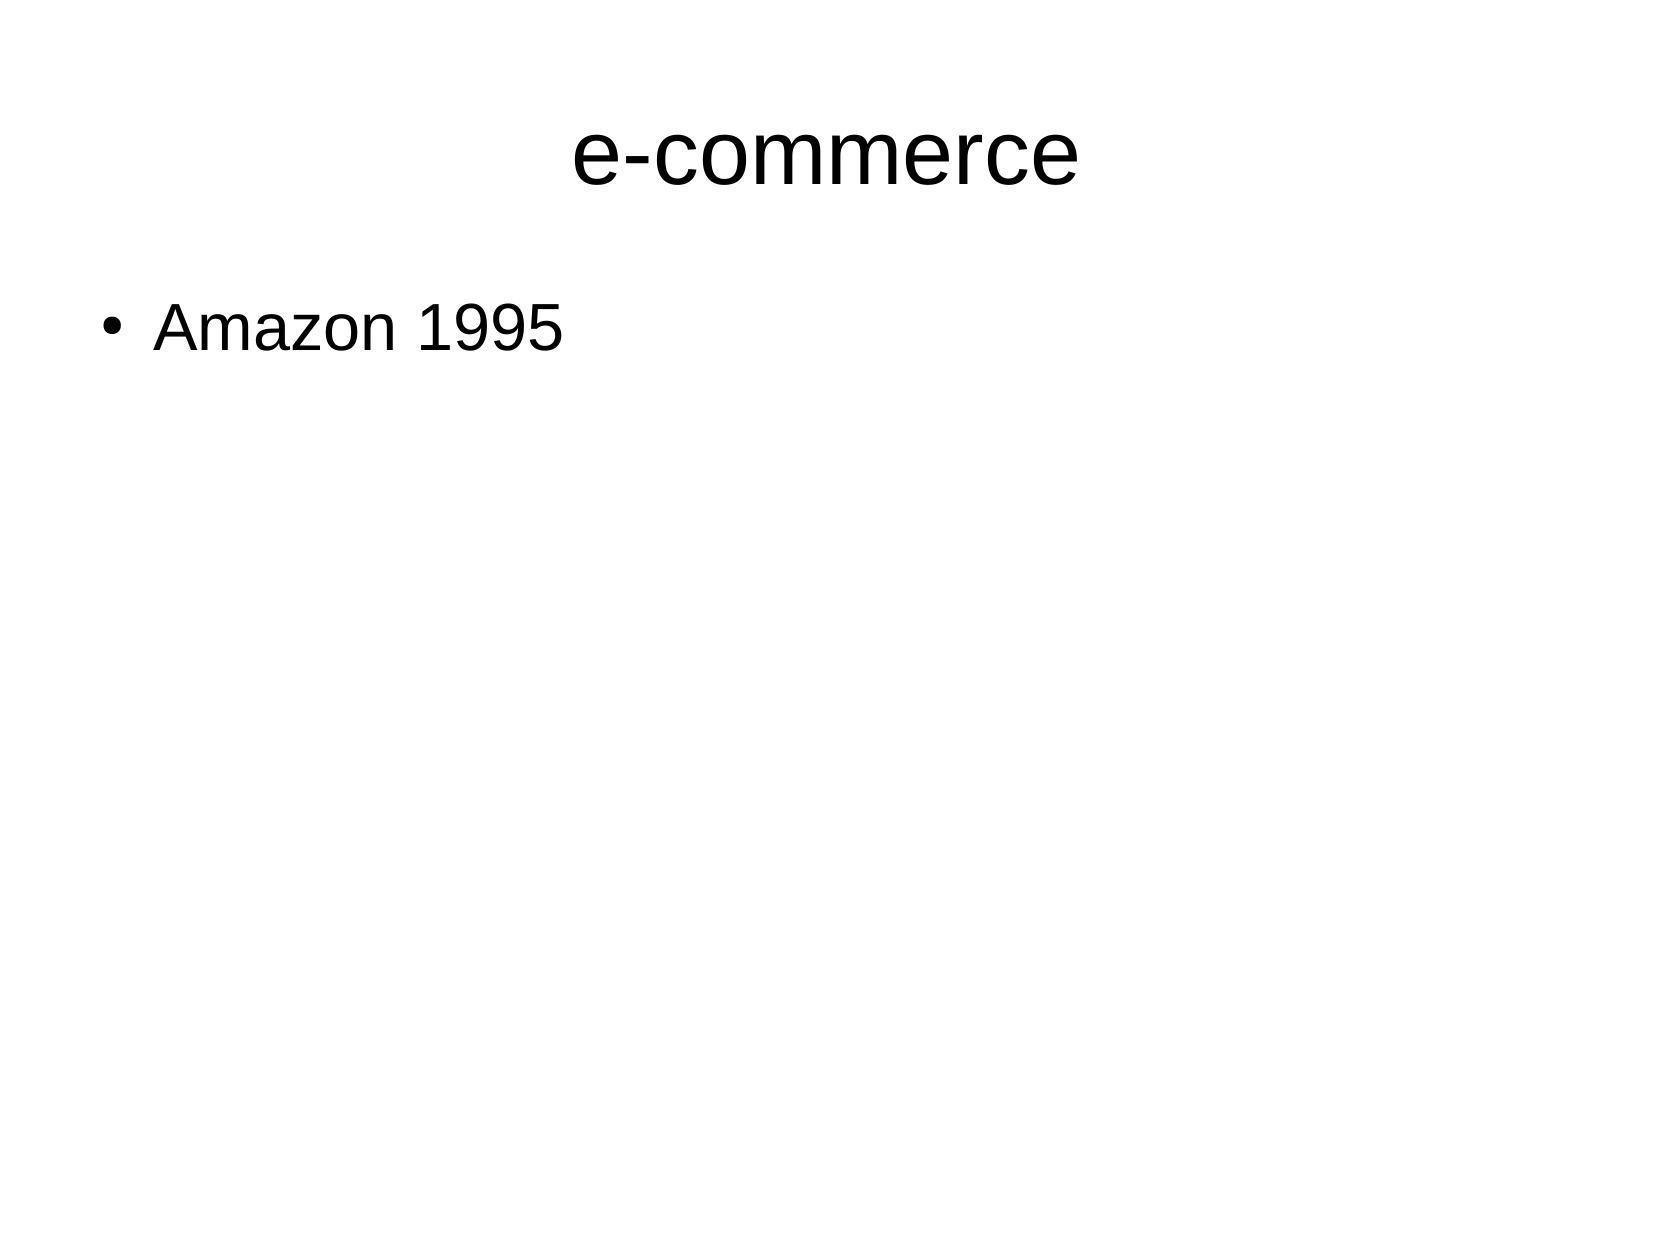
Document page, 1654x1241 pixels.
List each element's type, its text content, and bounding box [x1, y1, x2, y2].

list Amazon 1995 [82, 290, 1571, 1010]
title e-commerce [82, 49, 1571, 257]
